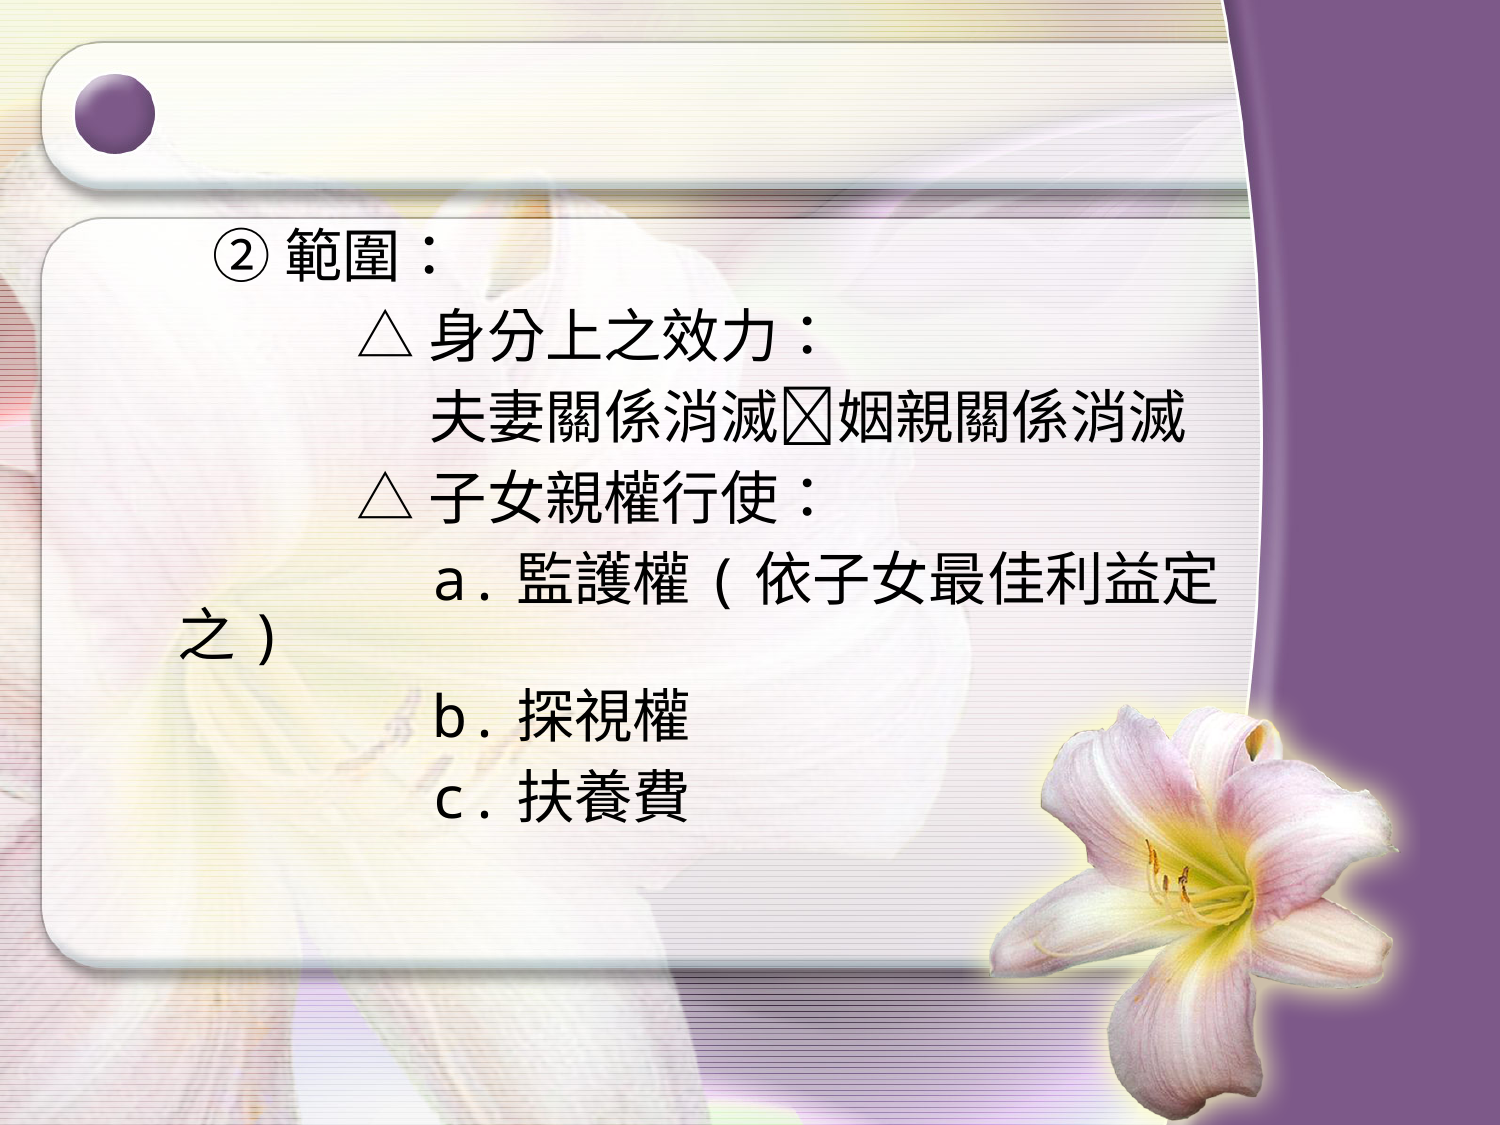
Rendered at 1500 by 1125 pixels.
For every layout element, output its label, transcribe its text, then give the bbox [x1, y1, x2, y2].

list ②範圍： △身分上之效力： 夫妻關係消滅姻親關係消滅 △子女親權行使： a.監護權(依子女最佳利益定之) b.探視權 c.扶養費 [50, 224, 1251, 951]
